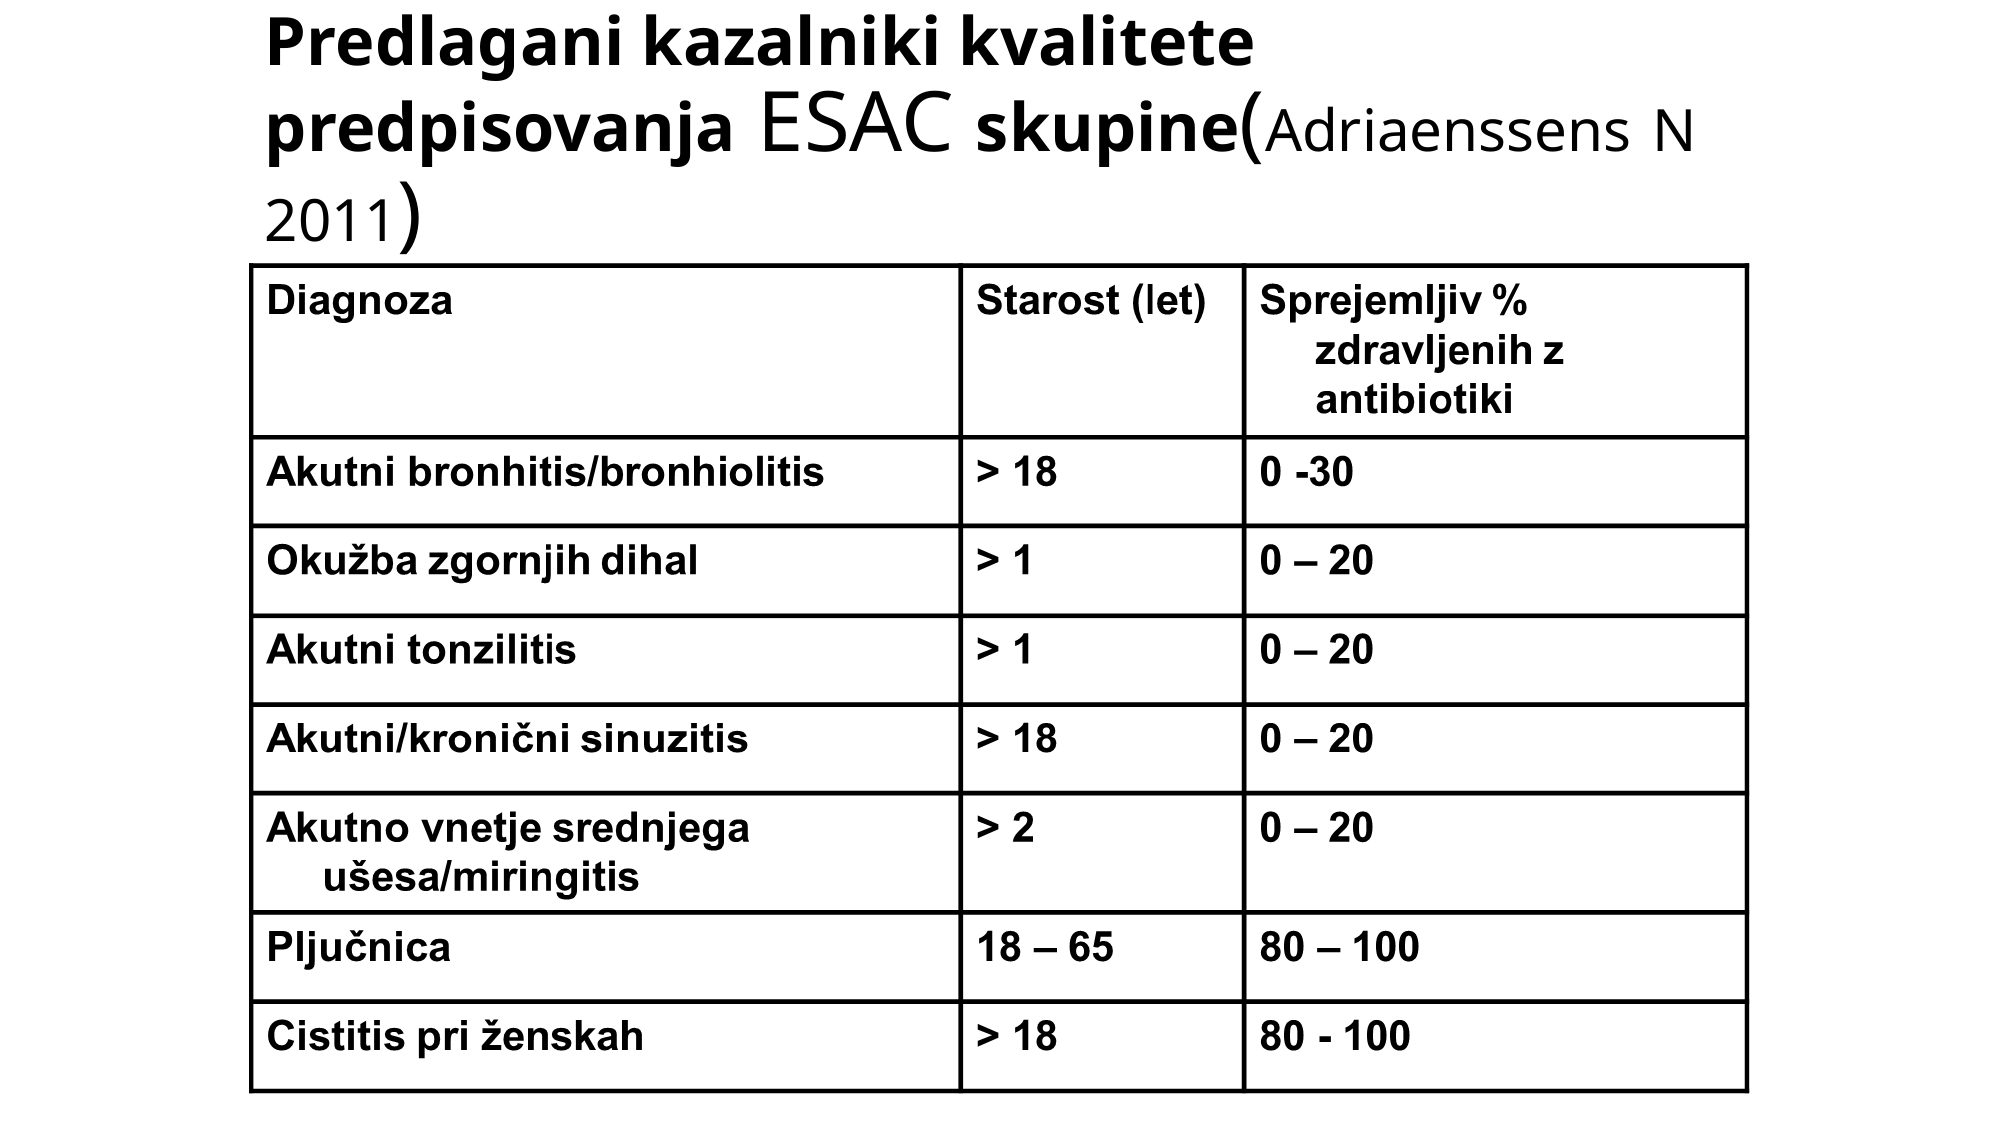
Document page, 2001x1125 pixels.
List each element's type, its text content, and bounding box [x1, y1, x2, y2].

title Predlagani kazalniki kvalitete predpisovanja ESAC skupine(Adriaenssens N 2011) [249, 0, 1750, 209]
picture [249, 262, 1750, 1094]
